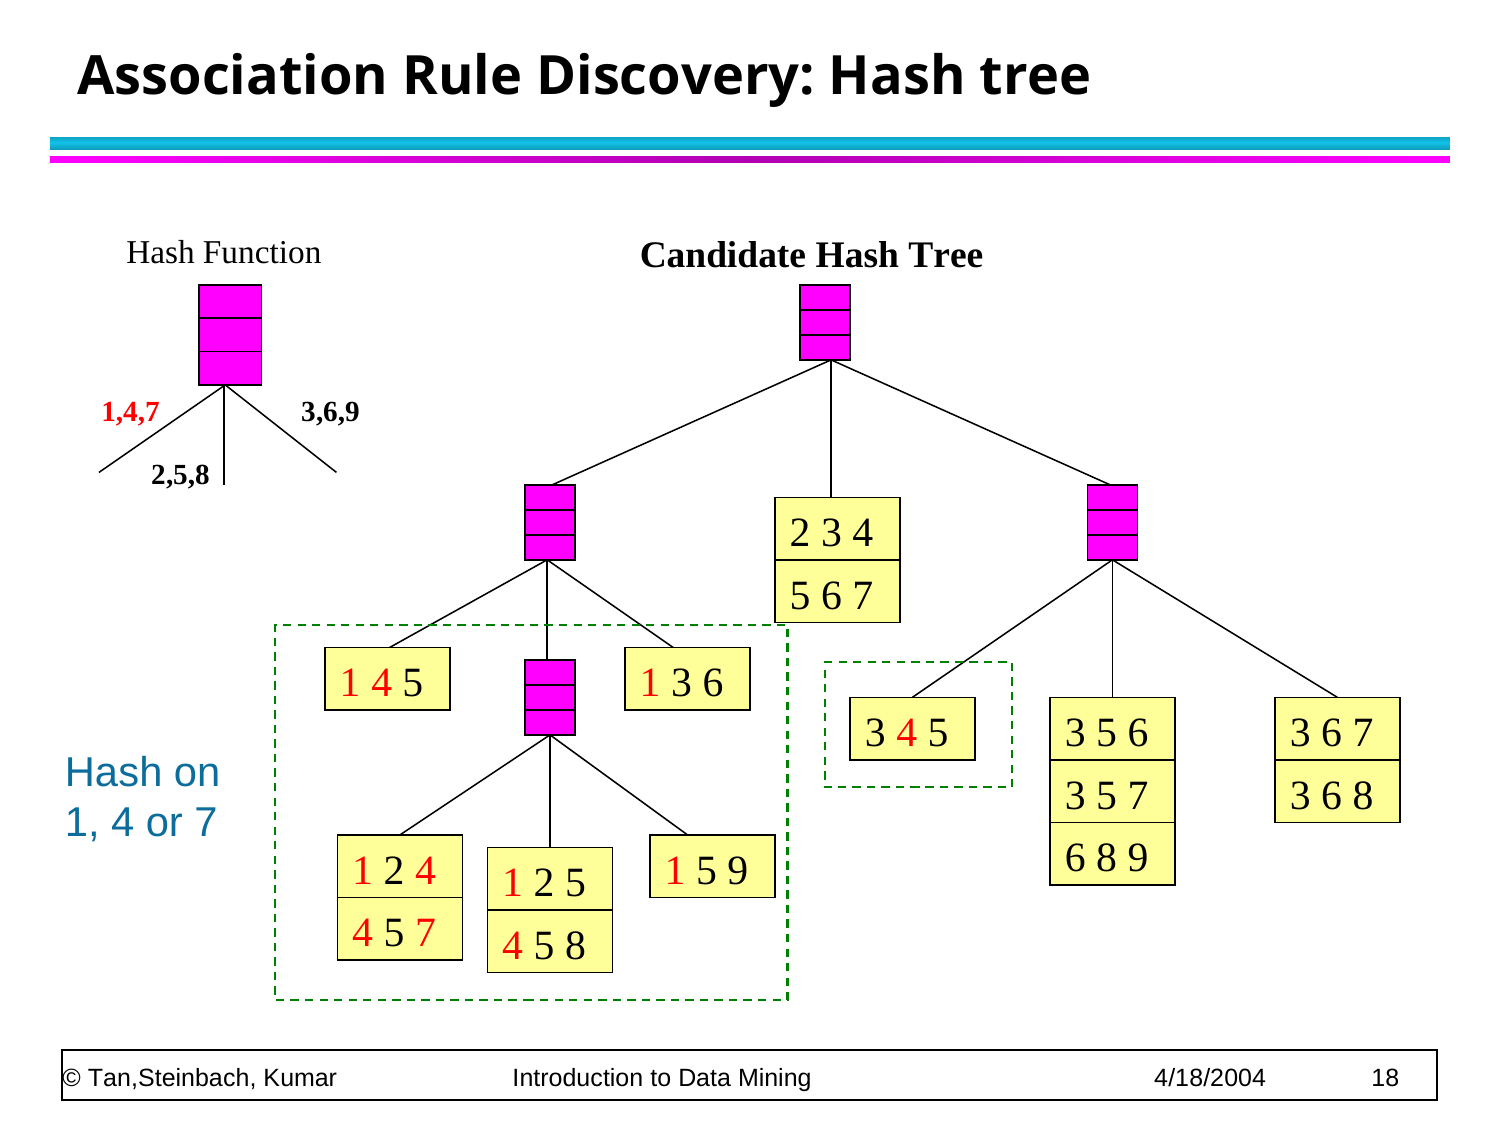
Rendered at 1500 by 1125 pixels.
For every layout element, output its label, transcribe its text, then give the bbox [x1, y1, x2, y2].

text_box [602, 847, 613, 973]
text_box 1 2 5 [487, 847, 602, 909]
text_box Candidate Hash Tree [625, 222, 999, 283]
text_box [1087, 484, 1138, 560]
text_box [525, 659, 575, 684]
text_box 3 6 7 [1274, 697, 1389, 759]
text_box [525, 511, 575, 534]
text_box [525, 536, 575, 560]
text_box [1389, 697, 1400, 823]
text_box 4 5 7 [337, 897, 452, 963]
text_box 2,5,8 [136, 447, 225, 498]
text_box [525, 711, 575, 735]
text_box [964, 697, 975, 760]
text_box [889, 497, 900, 623]
title Association Rule Discovery: Hash tree [62, 22, 1421, 113]
text_box [452, 834, 463, 960]
text_box 3 5 7 [1049, 759, 1164, 822]
text_box 2 3 4 [774, 497, 889, 559]
text_box 5 6 7 [774, 559, 889, 626]
text_box [525, 686, 575, 709]
text_box 1 5 9 [649, 834, 764, 901]
text_box 1 2 4 [337, 834, 452, 897]
text_box 4 5 8 [487, 909, 602, 976]
text_box 1 4 5 [324, 647, 439, 713]
text_box 3 6 8 [1274, 759, 1389, 826]
text_box 6 8 9 [1049, 822, 1164, 888]
text_box Hash Function [111, 222, 337, 278]
text_box 3 5 6 [1049, 697, 1164, 759]
text_box [799, 284, 850, 309]
text_box [1164, 697, 1175, 885]
text_box 3,6,9 [286, 384, 375, 436]
text_box [799, 310, 850, 334]
text_box [525, 484, 575, 509]
text_box [764, 834, 775, 898]
text_box [198, 284, 262, 385]
text_box 3 4 5 [849, 697, 964, 763]
text_box Hash on 1, 4 or 7 [49, 737, 238, 853]
text_box 1 3 6 [624, 647, 739, 713]
text_box 1,4,7 [86, 384, 175, 436]
text_box [439, 647, 450, 710]
text_box [799, 335, 850, 360]
text_box [739, 647, 750, 710]
